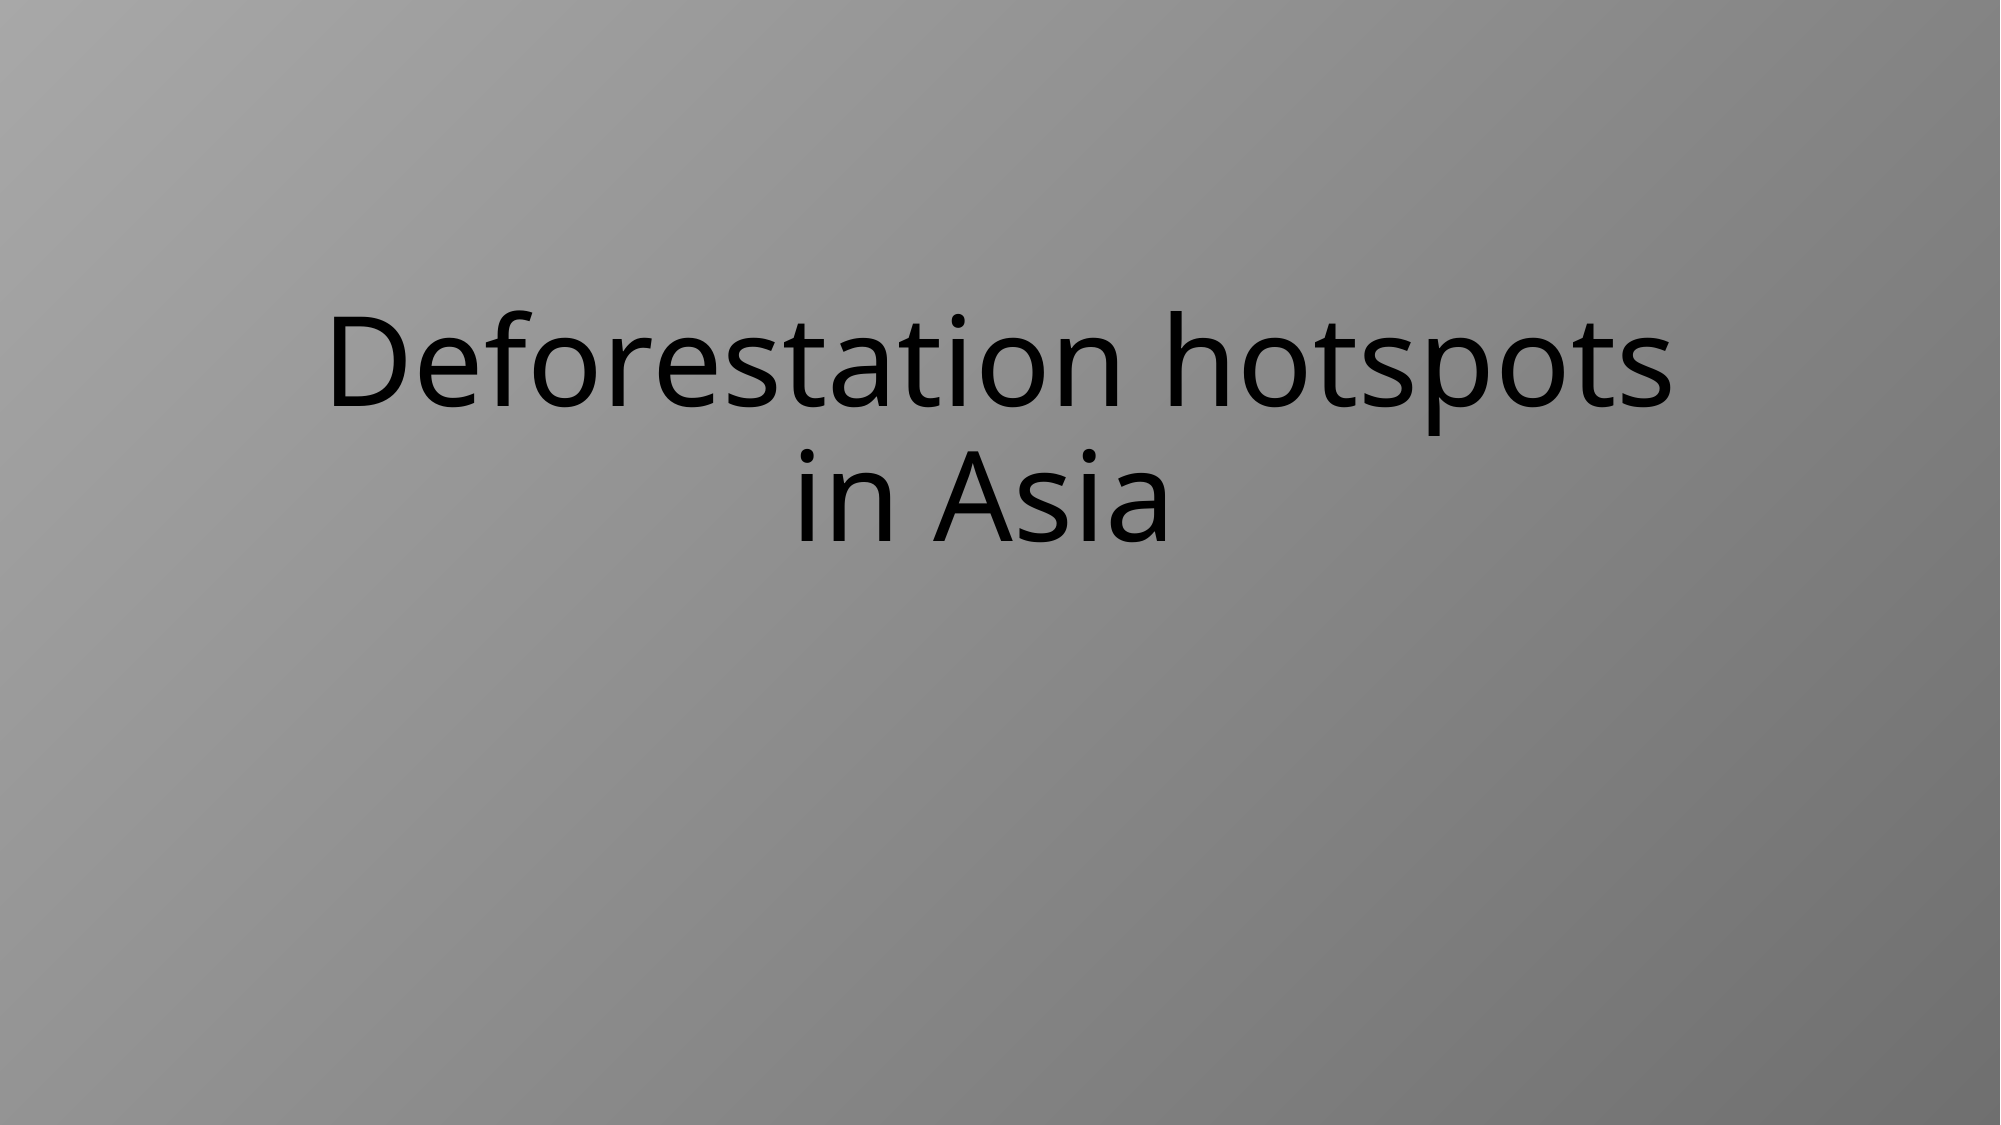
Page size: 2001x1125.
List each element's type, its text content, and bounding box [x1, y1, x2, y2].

title Deforestation hotspots in Asia [249, 184, 1750, 576]
